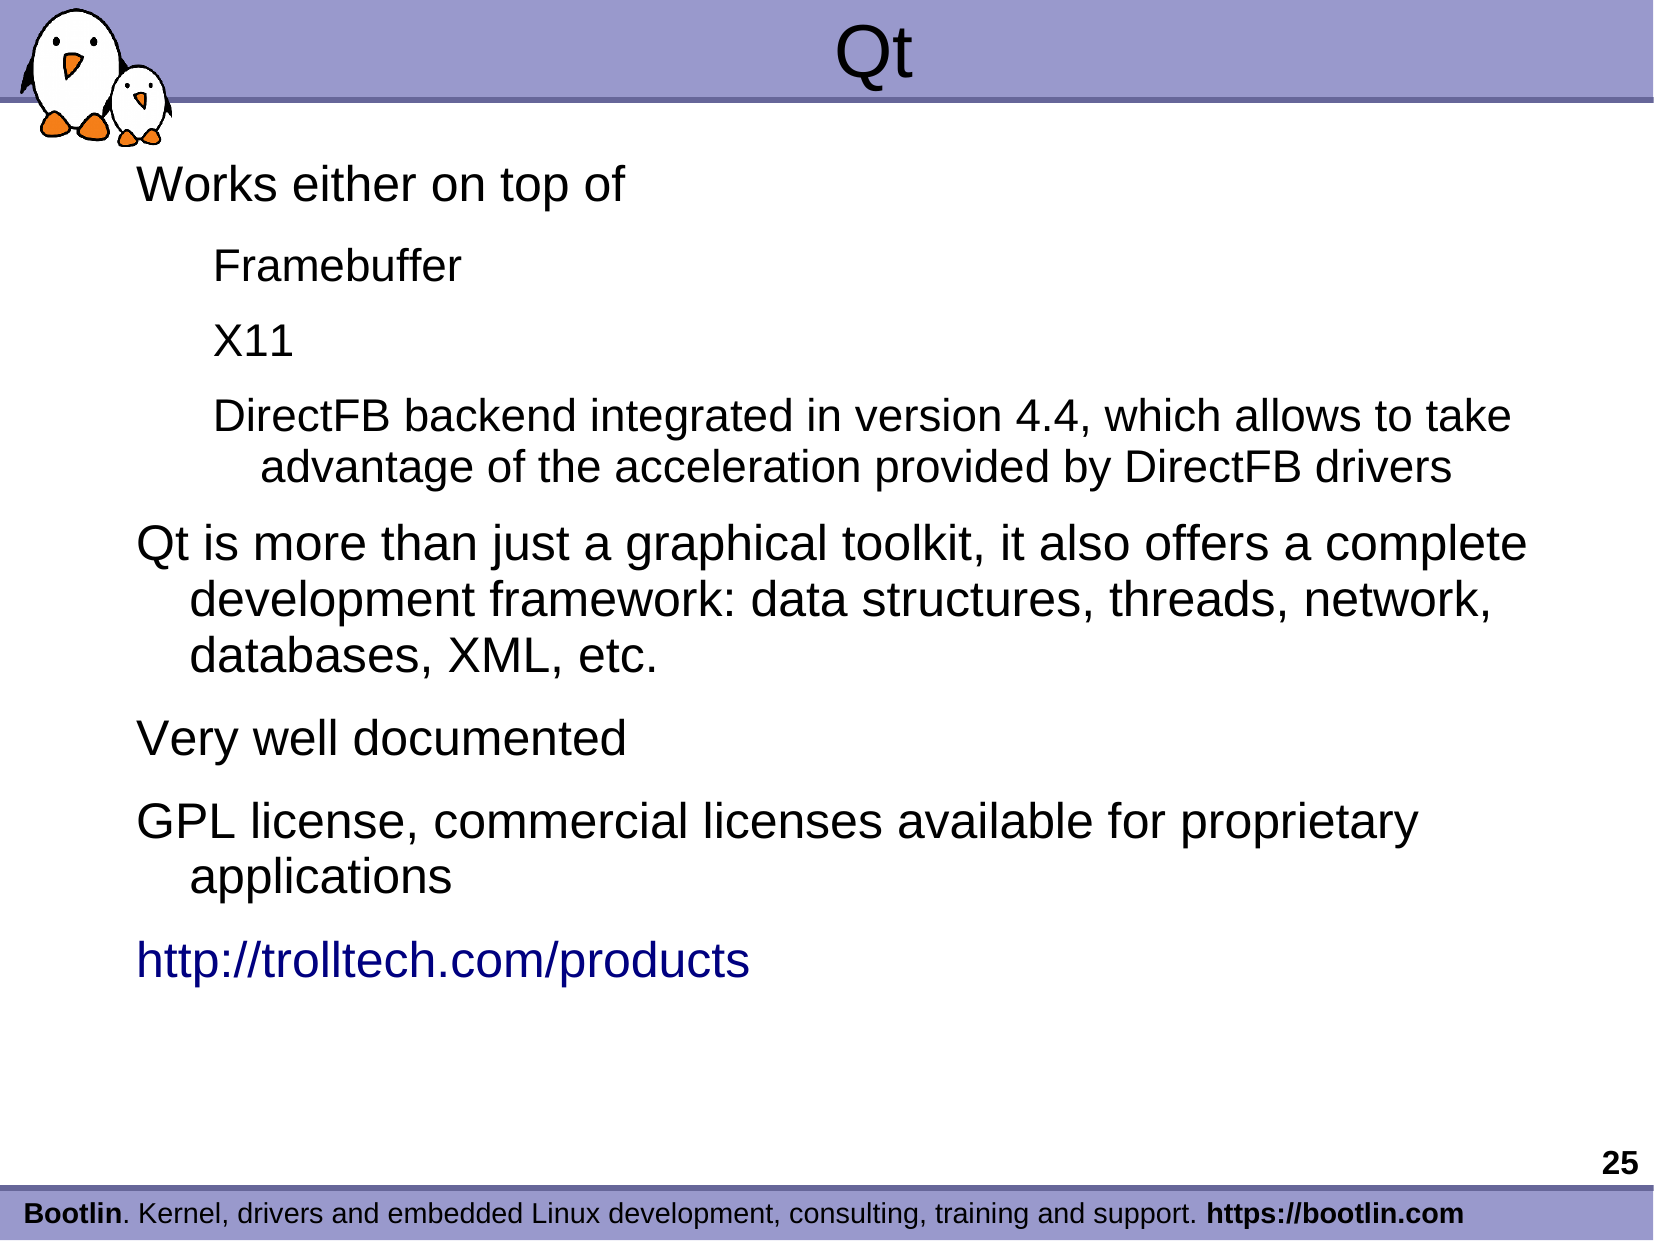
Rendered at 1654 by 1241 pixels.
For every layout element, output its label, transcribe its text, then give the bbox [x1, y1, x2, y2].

title Qt [197, 5, 1551, 97]
list Works either on top of Framebuffer X11 DirectFB backend integrated in version 4.4, which allows to take advantage of the acceleration provided by DirectFB drivers Qt is more than just a graphical toolkit, it also offers a complete development framework: data structures, threads, network, databases, XML, etc. Very well documented GPL license, commercial licenses available for proprietary applications http://trolltech.com/products [118, 156, 1531, 1118]
picture [20, 8, 172, 147]
